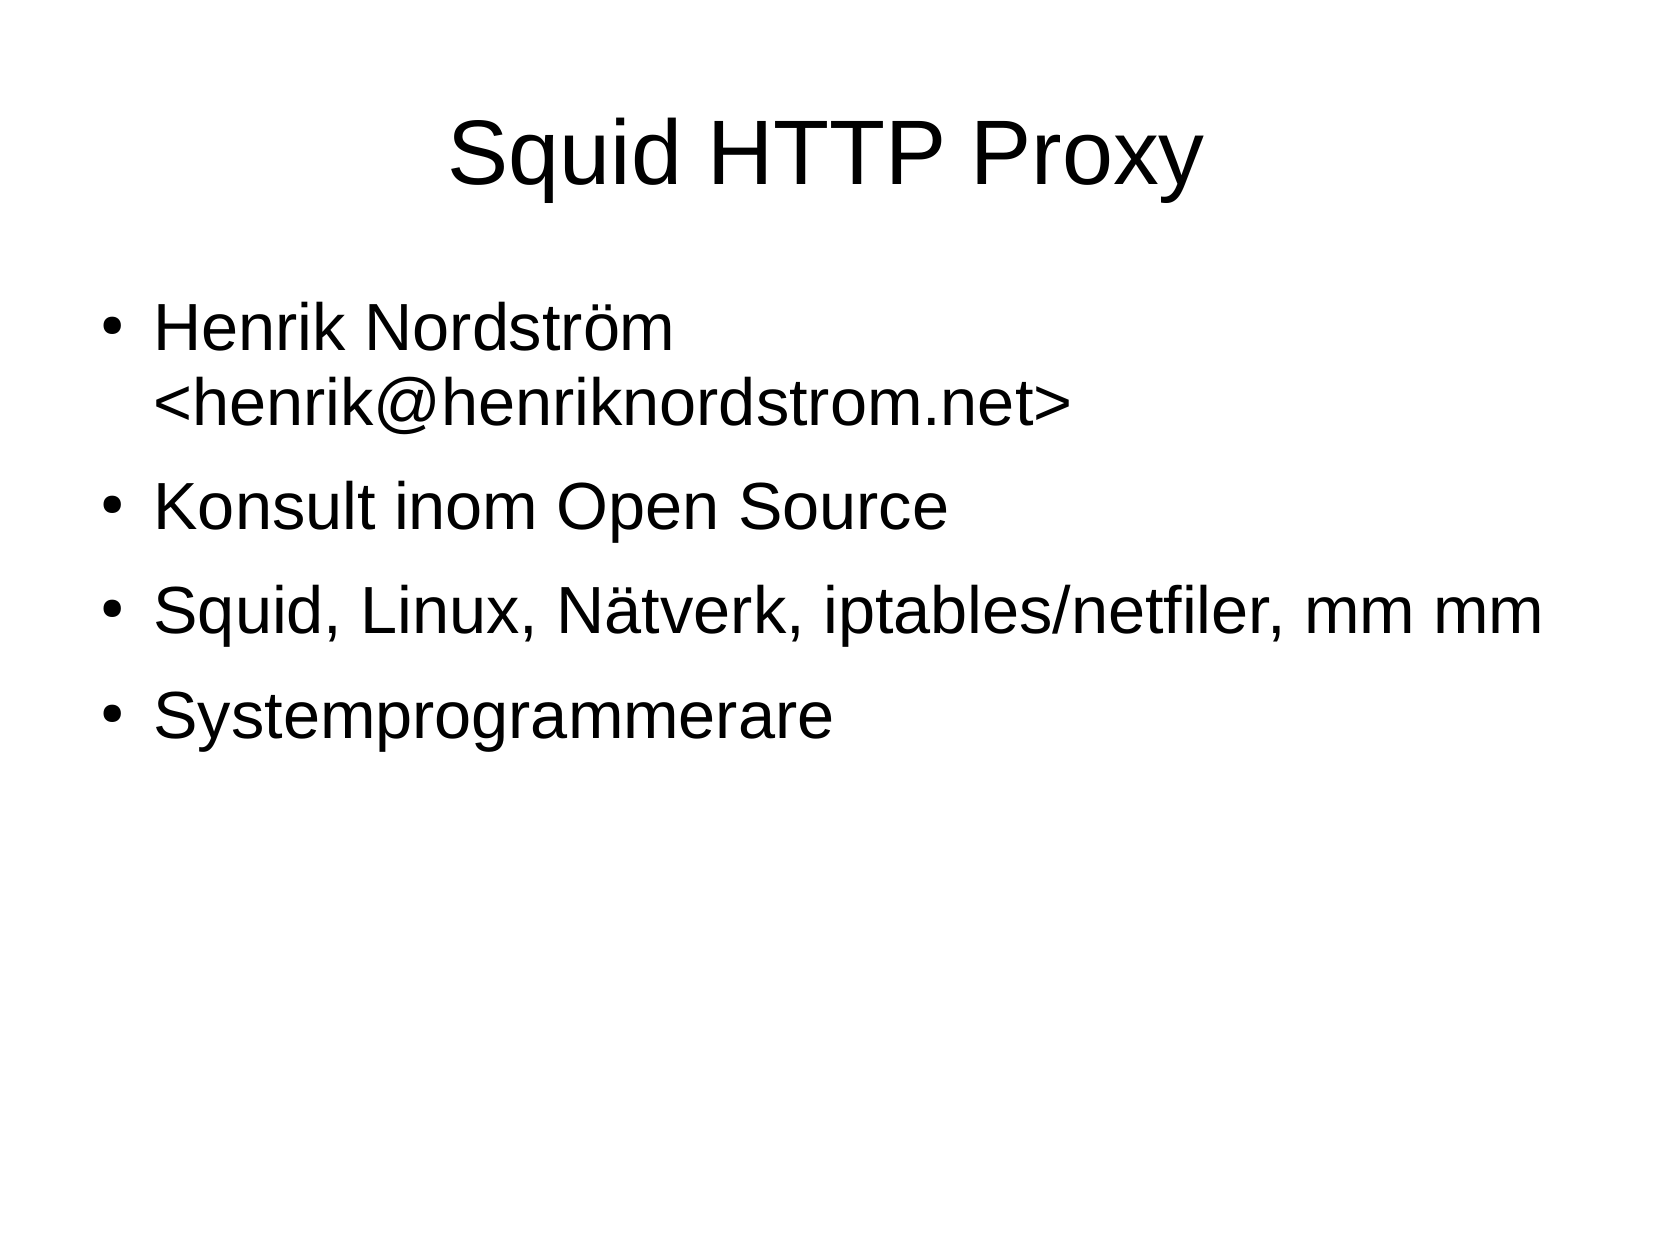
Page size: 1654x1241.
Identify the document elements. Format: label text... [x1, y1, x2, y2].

title Squid HTTP Proxy [82, 56, 1571, 250]
list Henrik Nordström <henrik@henriknordstrom.net> Konsult inom Open Source Squid, Linux, Nätverk, iptables/netfiler, mm mm Systemprogrammerare [82, 290, 1571, 1094]
